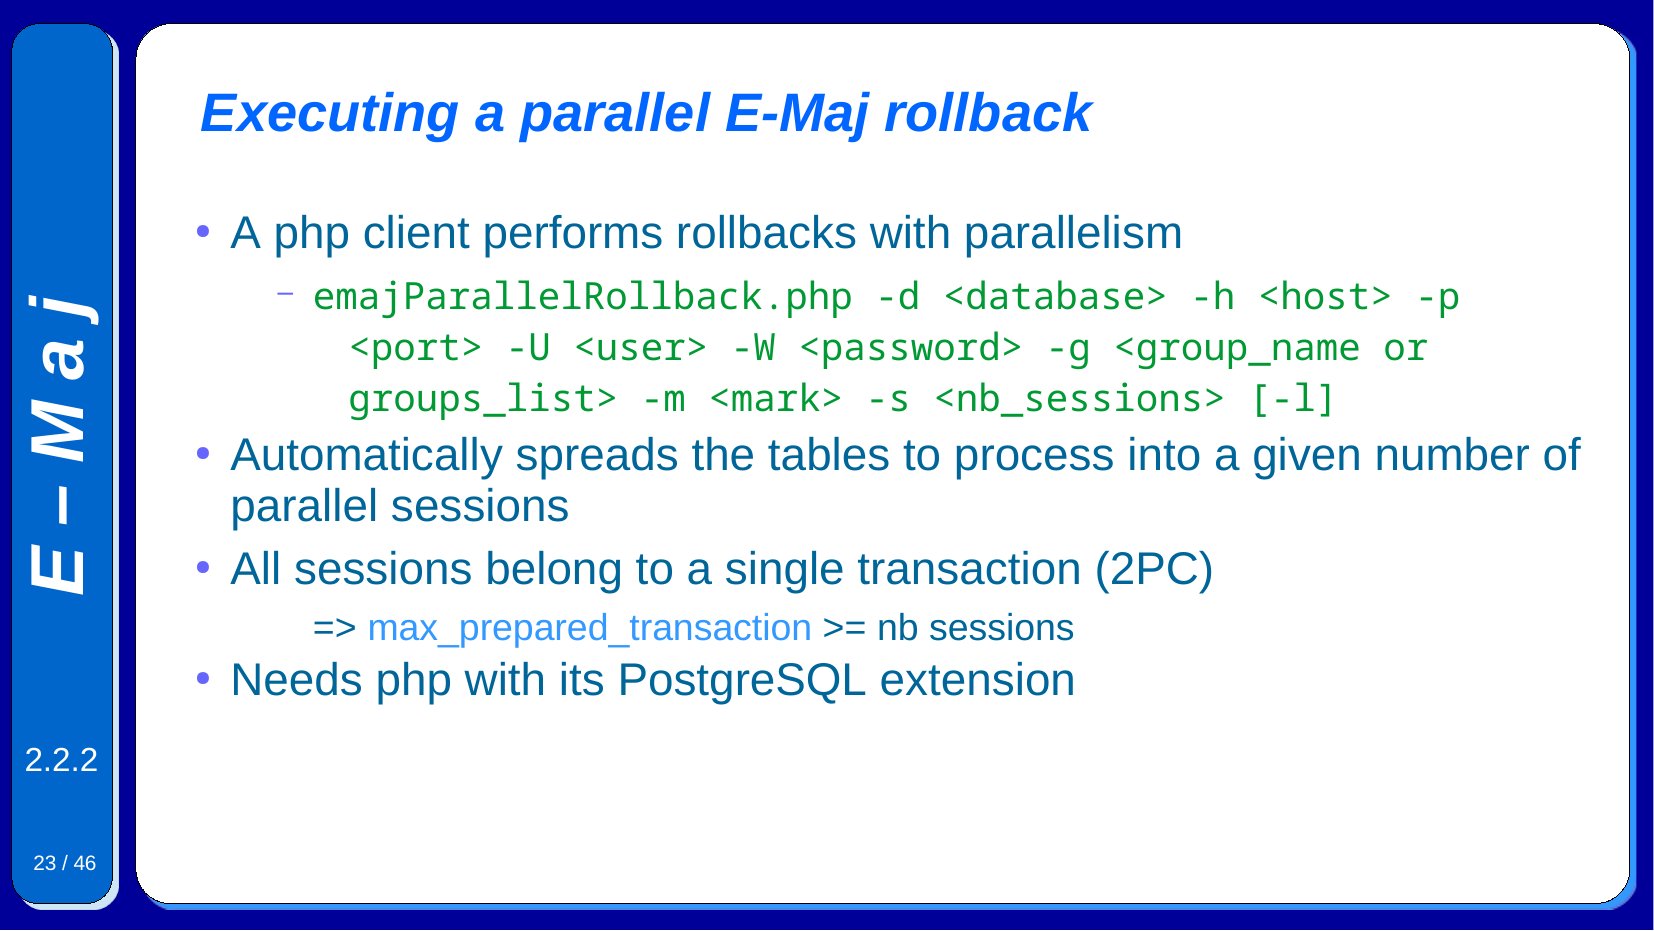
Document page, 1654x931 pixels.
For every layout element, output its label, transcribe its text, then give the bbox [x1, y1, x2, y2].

list A php client performs rollbacks with parallelism emajParallelRollback.php -d <database> -h <host> -p <port> -U <user> -W <password> -g <group_name or groups_list> -m <mark> -s <nb_sessions> [-l] Automatically spreads the tables to process into a given number of parallel sessions All sessions belong to a single transaction (2PC) => max_prepared_transaction >= nb sessions Needs php with its PostgreSQL extension [177, 206, 1587, 827]
title Executing a parallel E-Maj rollback [200, 34, 1575, 191]
